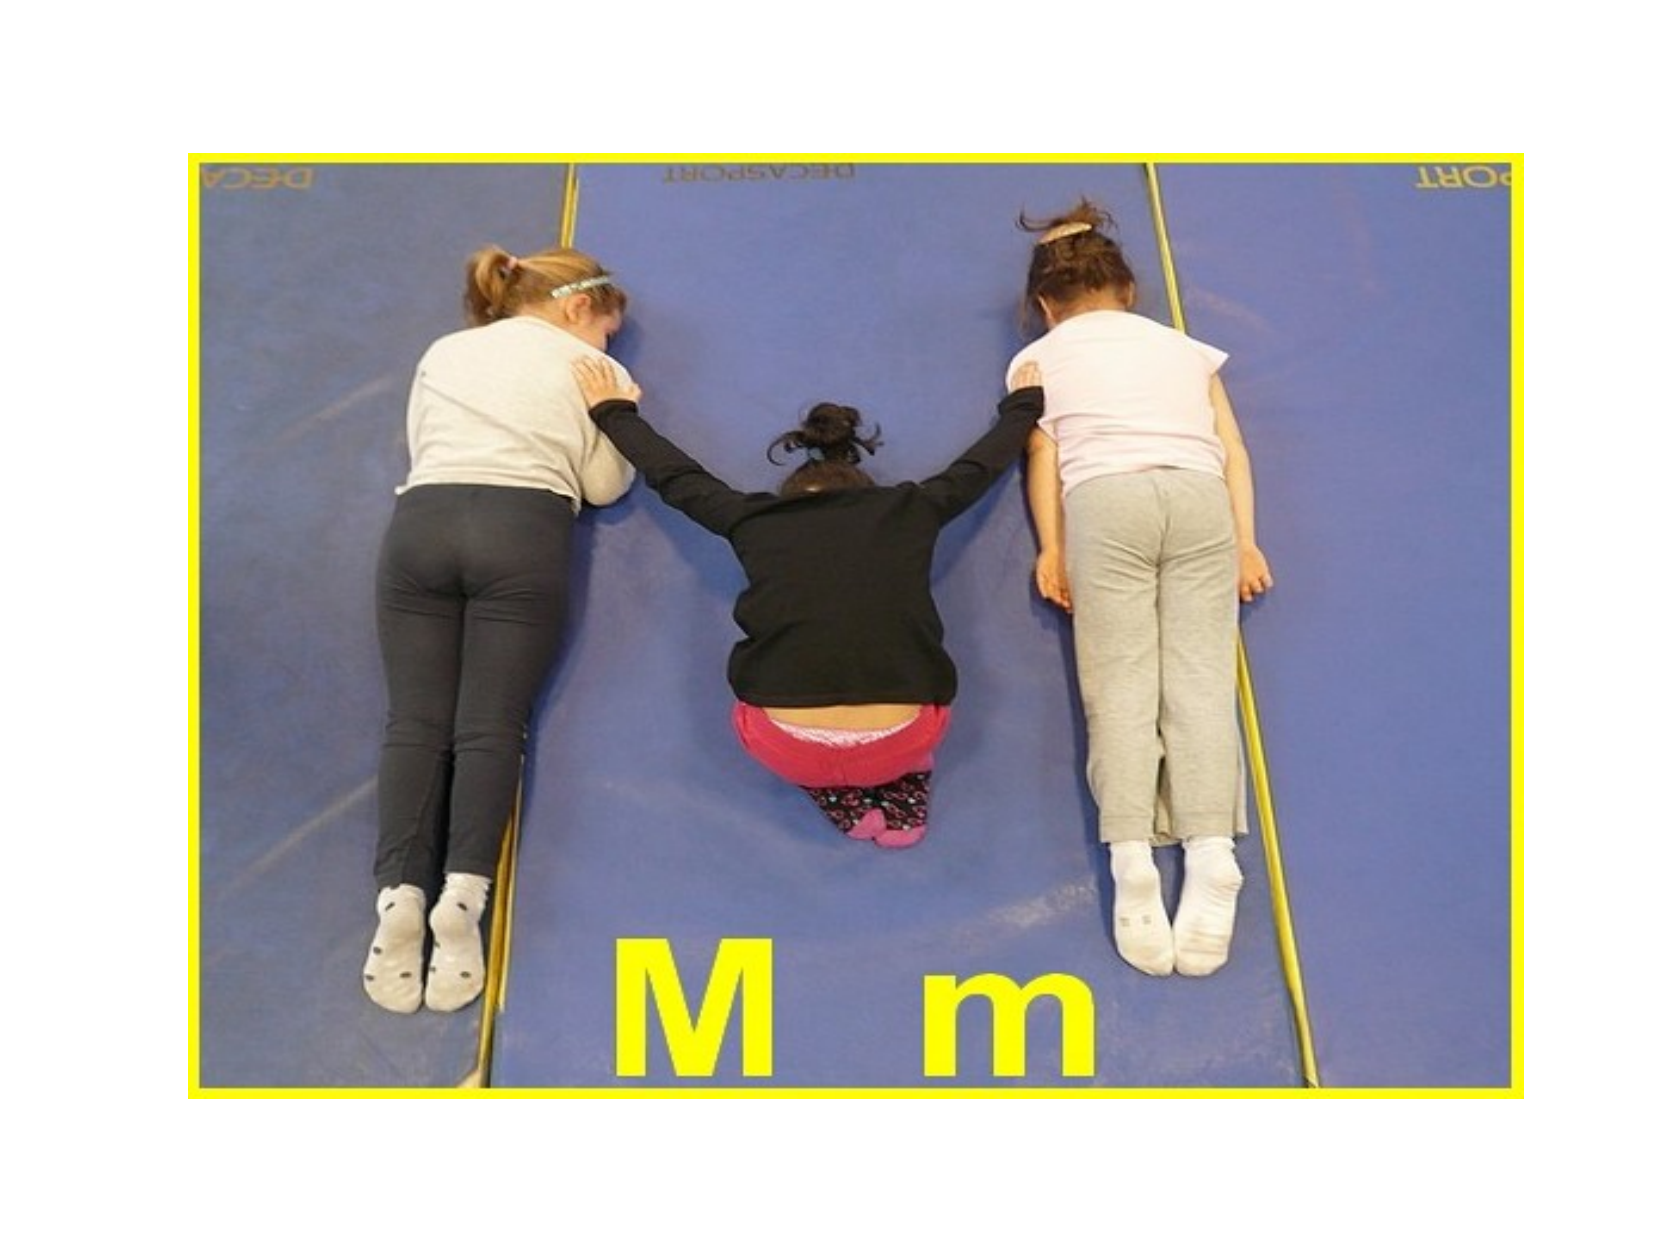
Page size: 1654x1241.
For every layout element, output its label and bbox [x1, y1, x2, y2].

picture [188, 153, 1524, 1099]
